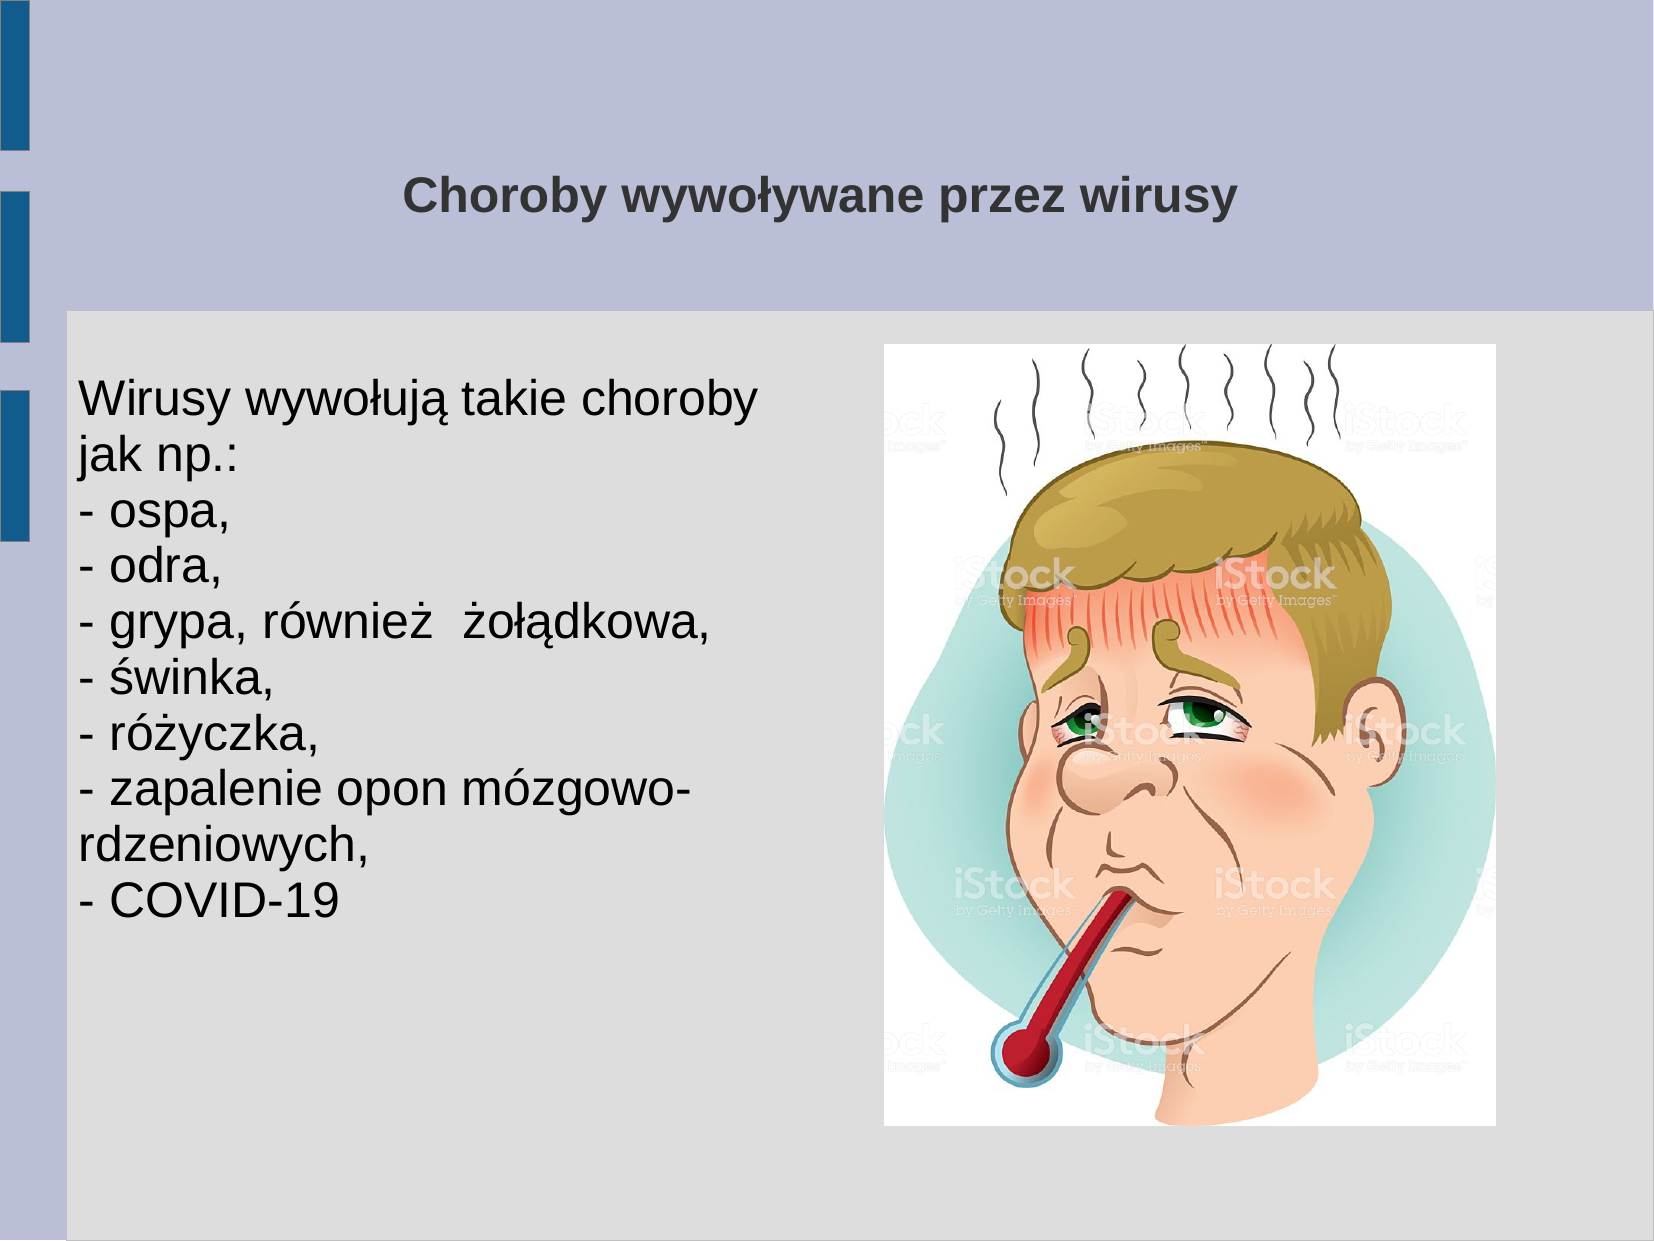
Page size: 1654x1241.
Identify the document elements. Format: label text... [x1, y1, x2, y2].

title Choroby wywoływane przez wirusy [121, 91, 1534, 299]
list Wirusy wywołują takie choroby jak np.: - ospa, - odra, - grypa, również żołądkowa, - świnka, - różyczka, - zapalenie opon mózgowo-rdzeniowych, - COVID-19 [78, 370, 768, 1152]
picture [884, 344, 1496, 1126]
